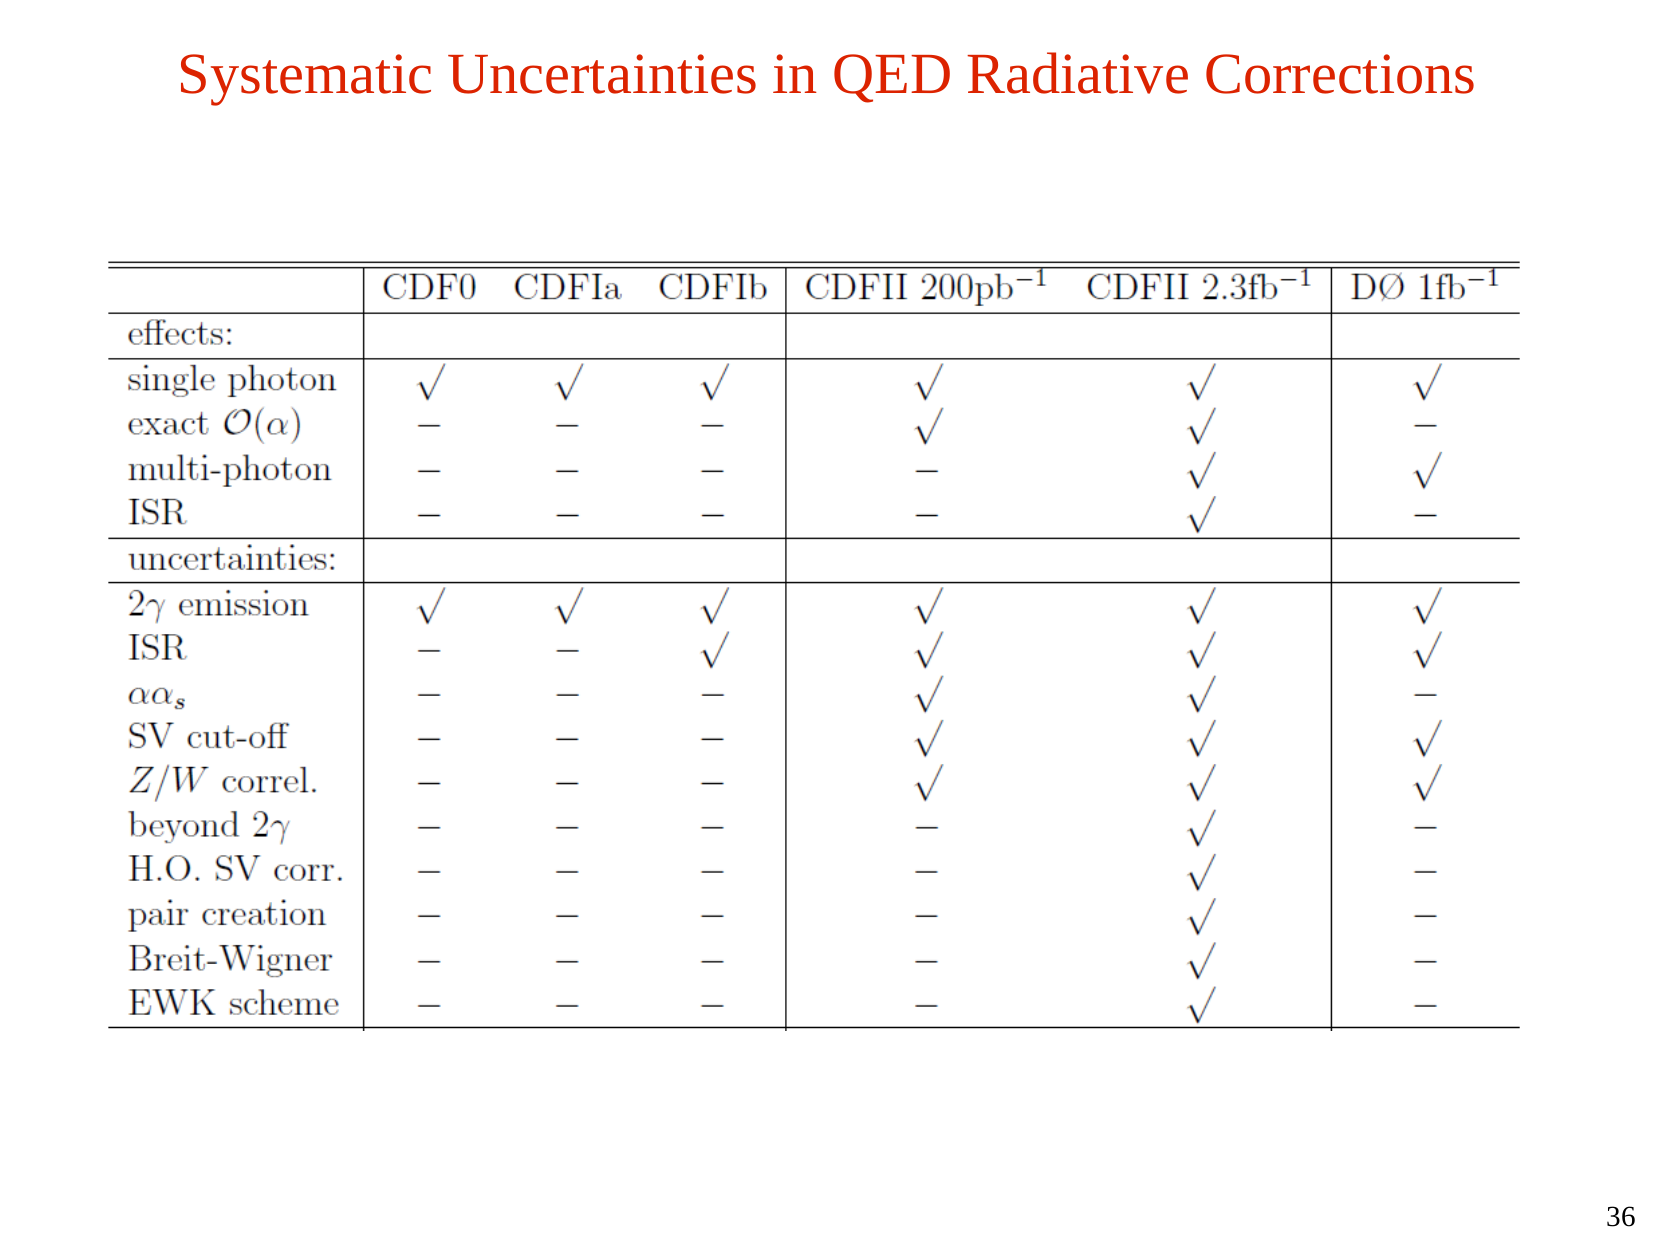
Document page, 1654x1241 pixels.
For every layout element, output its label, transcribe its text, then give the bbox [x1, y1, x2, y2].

picture [79, 235, 1536, 1031]
title Systematic Uncertainties in QED Radiative Corrections [121, 20, 1534, 127]
